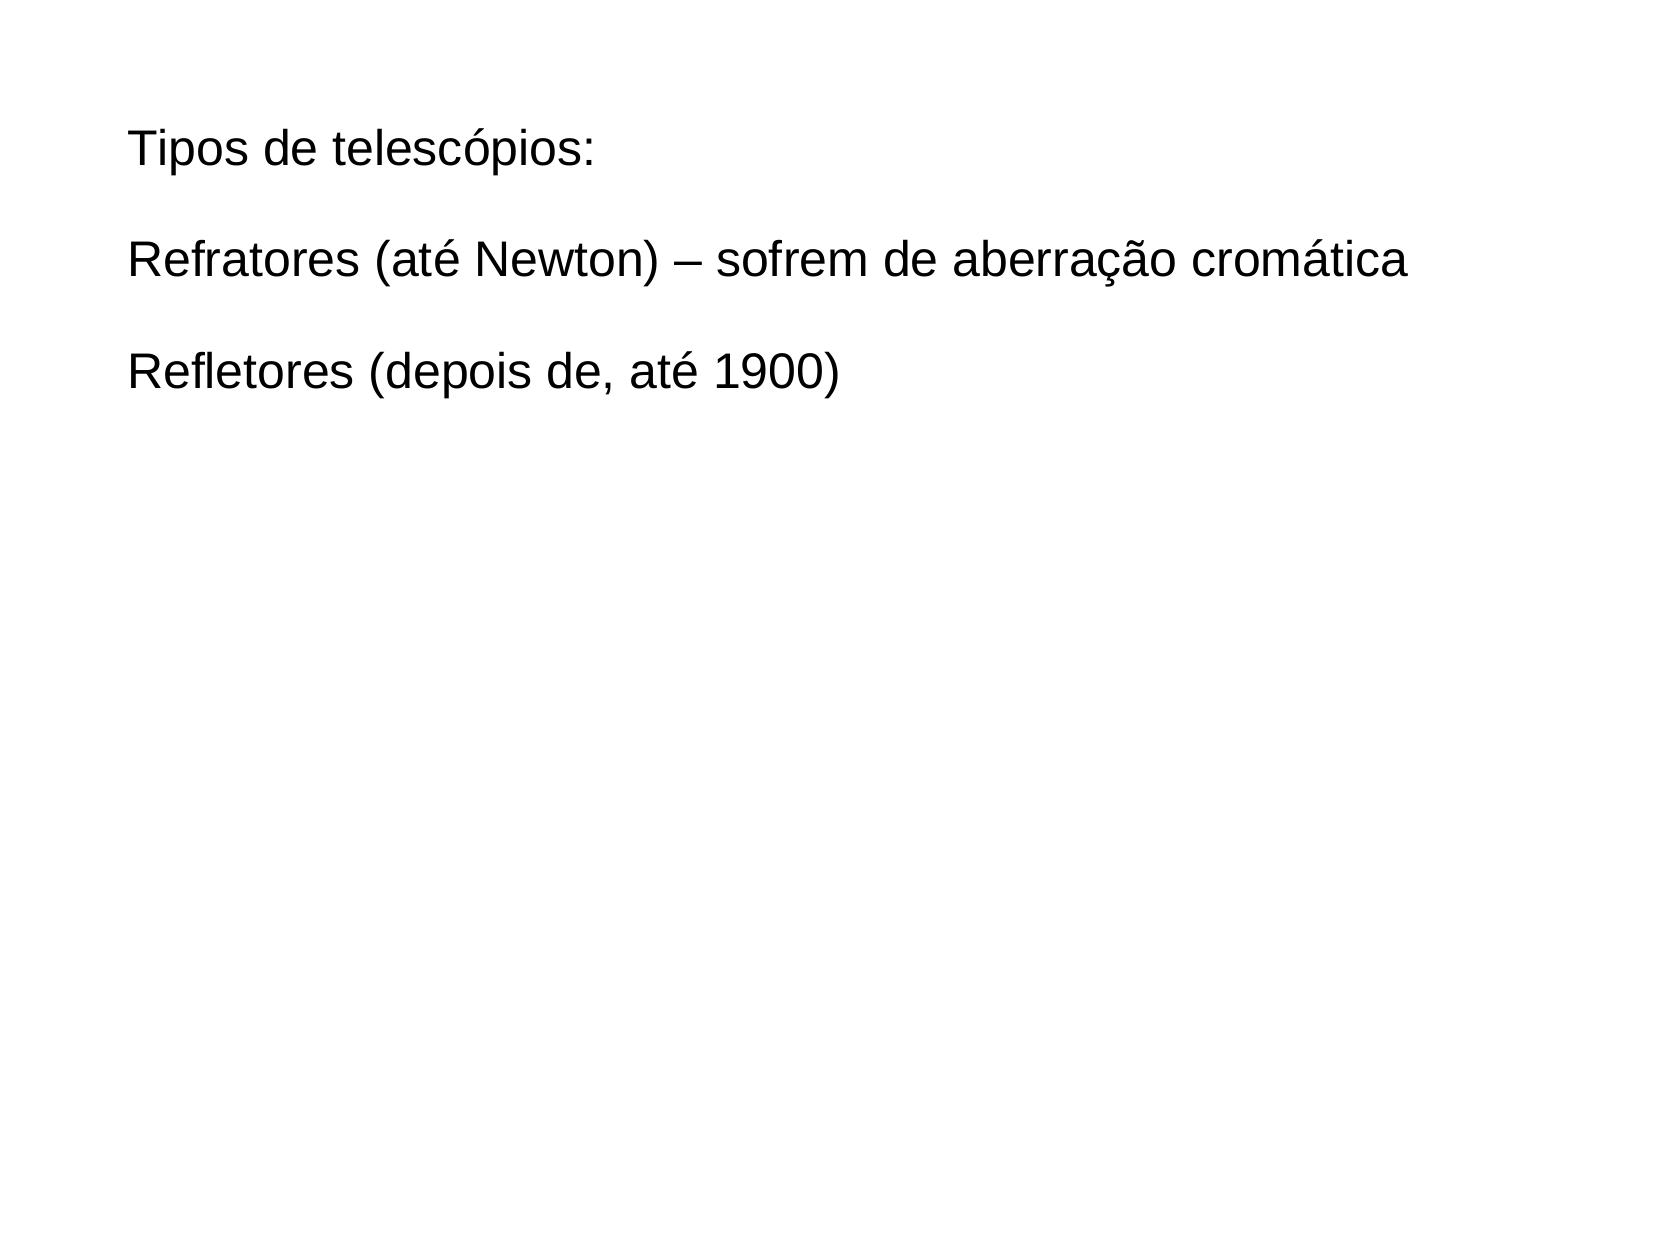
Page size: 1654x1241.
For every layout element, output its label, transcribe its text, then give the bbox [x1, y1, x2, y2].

text_box Tipos de telescópios: Refratores (até Newton) – sofrem de aberração cromática Refletores (depois de, até 1900) [112, 112, 1576, 407]
